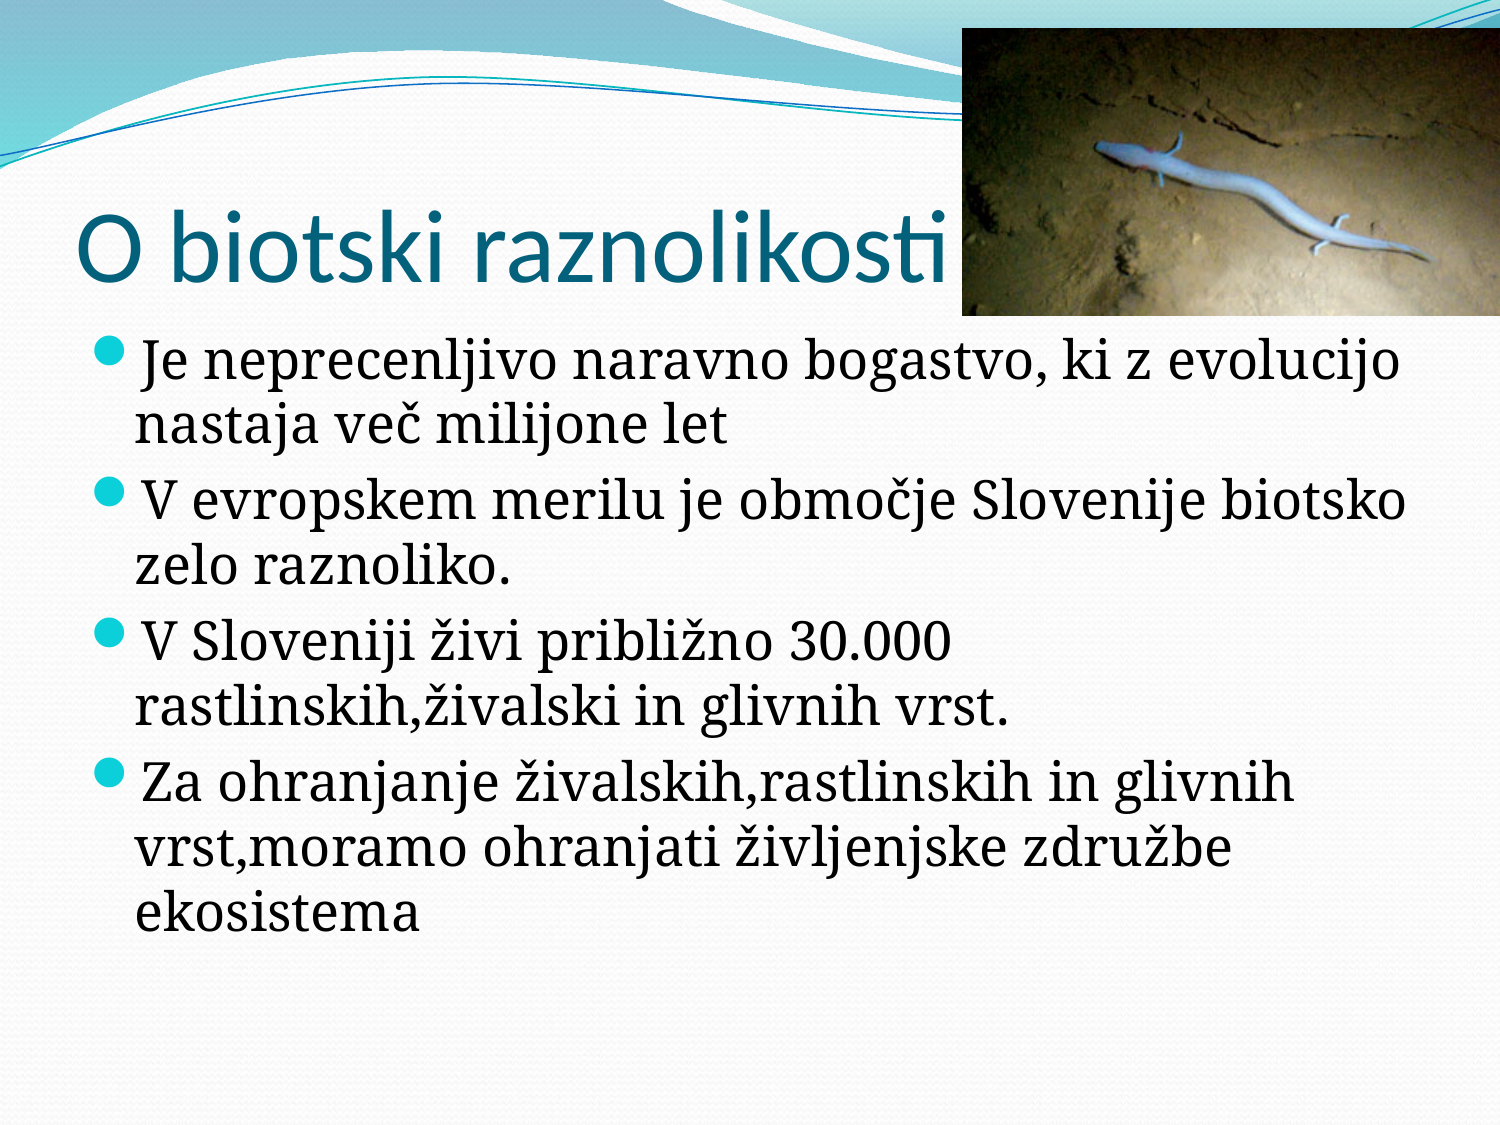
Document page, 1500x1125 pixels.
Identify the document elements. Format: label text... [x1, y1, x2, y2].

picture [176, 78, 582, 115]
picture [838, 109, 939, 115]
picture [195, 85, 860, 115]
picture [24, 147, 49, 156]
picture [0, 0, 1500, 1125]
title O biotski raznolikosti [75, 115, 1425, 304]
list Je neprecenljivo naravno bogastvo, ki z evolucijo nastaja več milijone let V evropskem merilu je območje Slovenije biotsko zelo raznoliko. V Sloveniji živi približno 30.000 rastlinskih,živalski in glivnih vrst. Za ohranjanje živalskih,rastlinskih in glivnih vrst,moramo ohranjati življenjske združbe ekosistema [75, 317, 1425, 1038]
